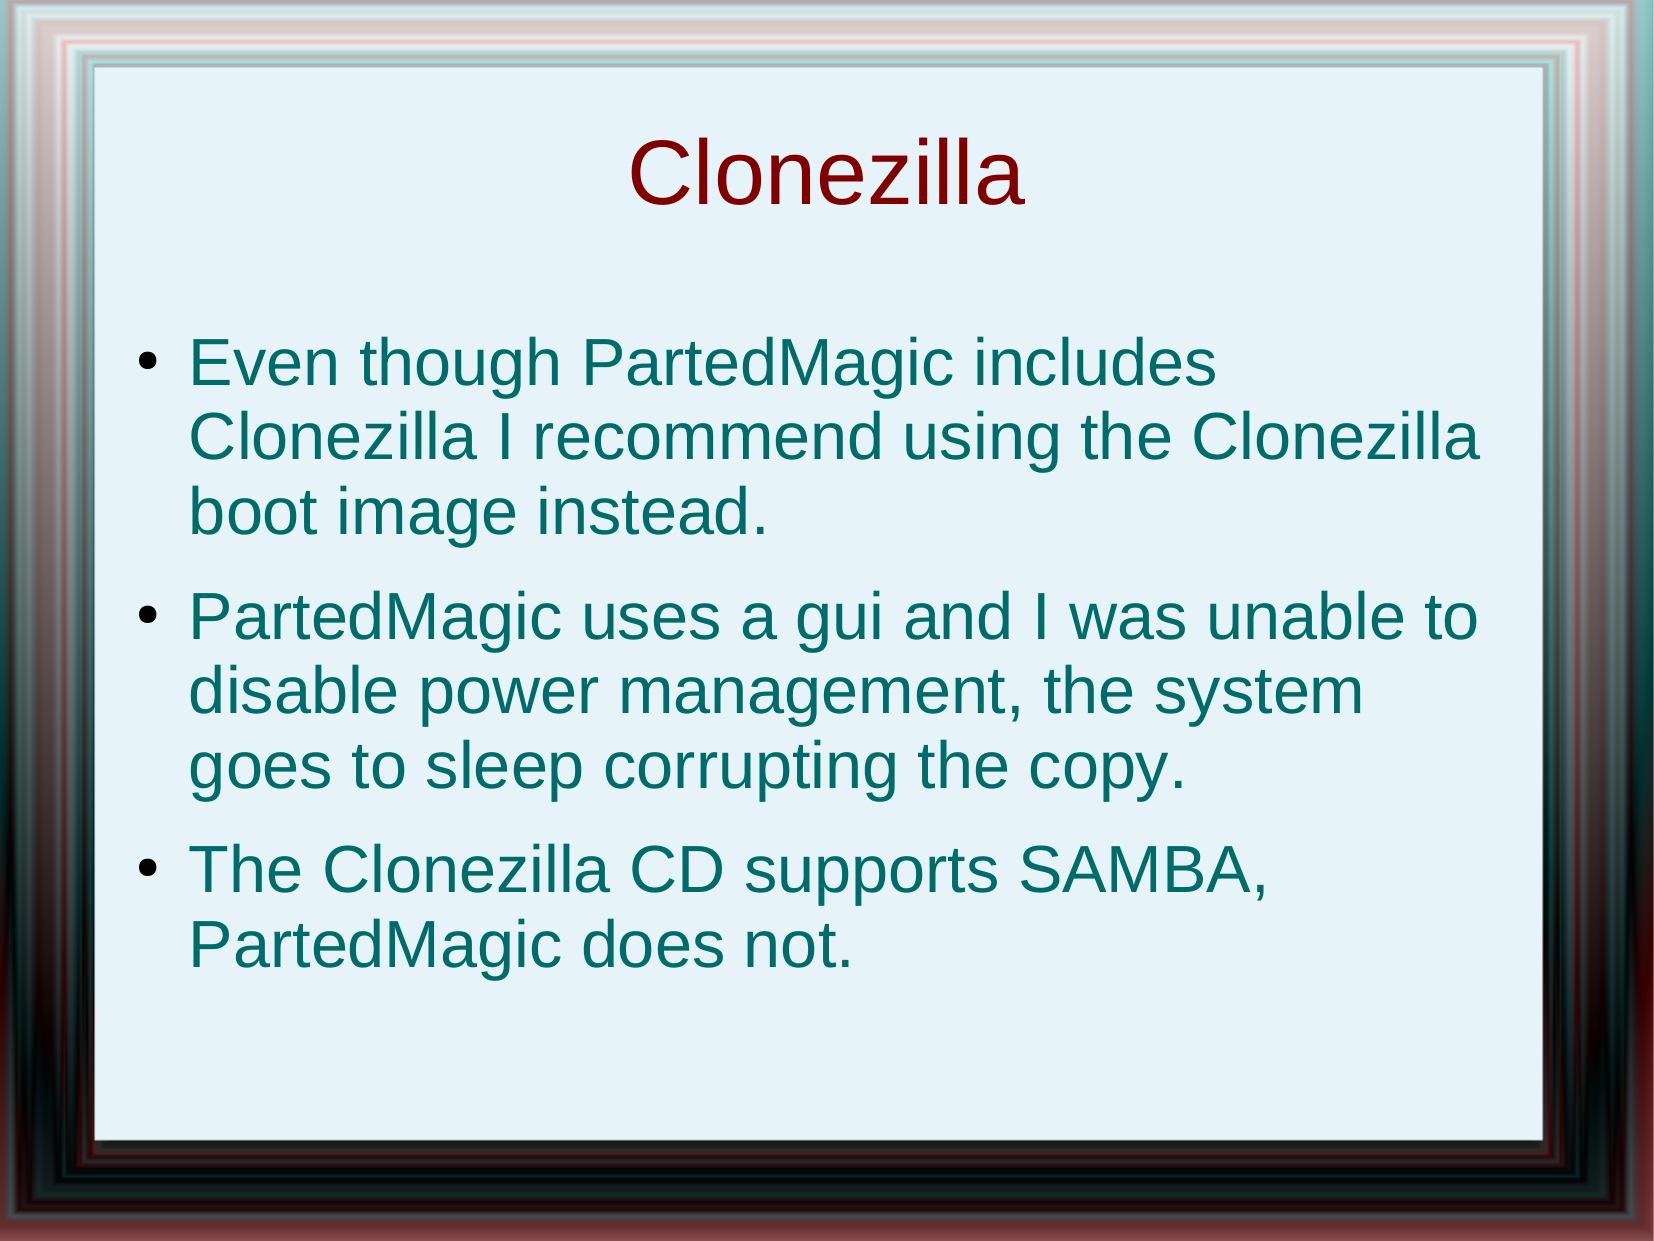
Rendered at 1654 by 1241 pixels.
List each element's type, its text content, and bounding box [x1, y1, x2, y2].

picture [0, 0, 1654, 1241]
title Clonezilla [118, 95, 1536, 250]
list Even though PartedMagic includes Clonezilla I recommend using the Clonezilla boot image instead. PartedMagic uses a gui and I was unable to disable power management, the system goes to sleep corrupting the copy. The Clonezilla CD supports SAMBA, PartedMagic does not. [118, 324, 1506, 983]
